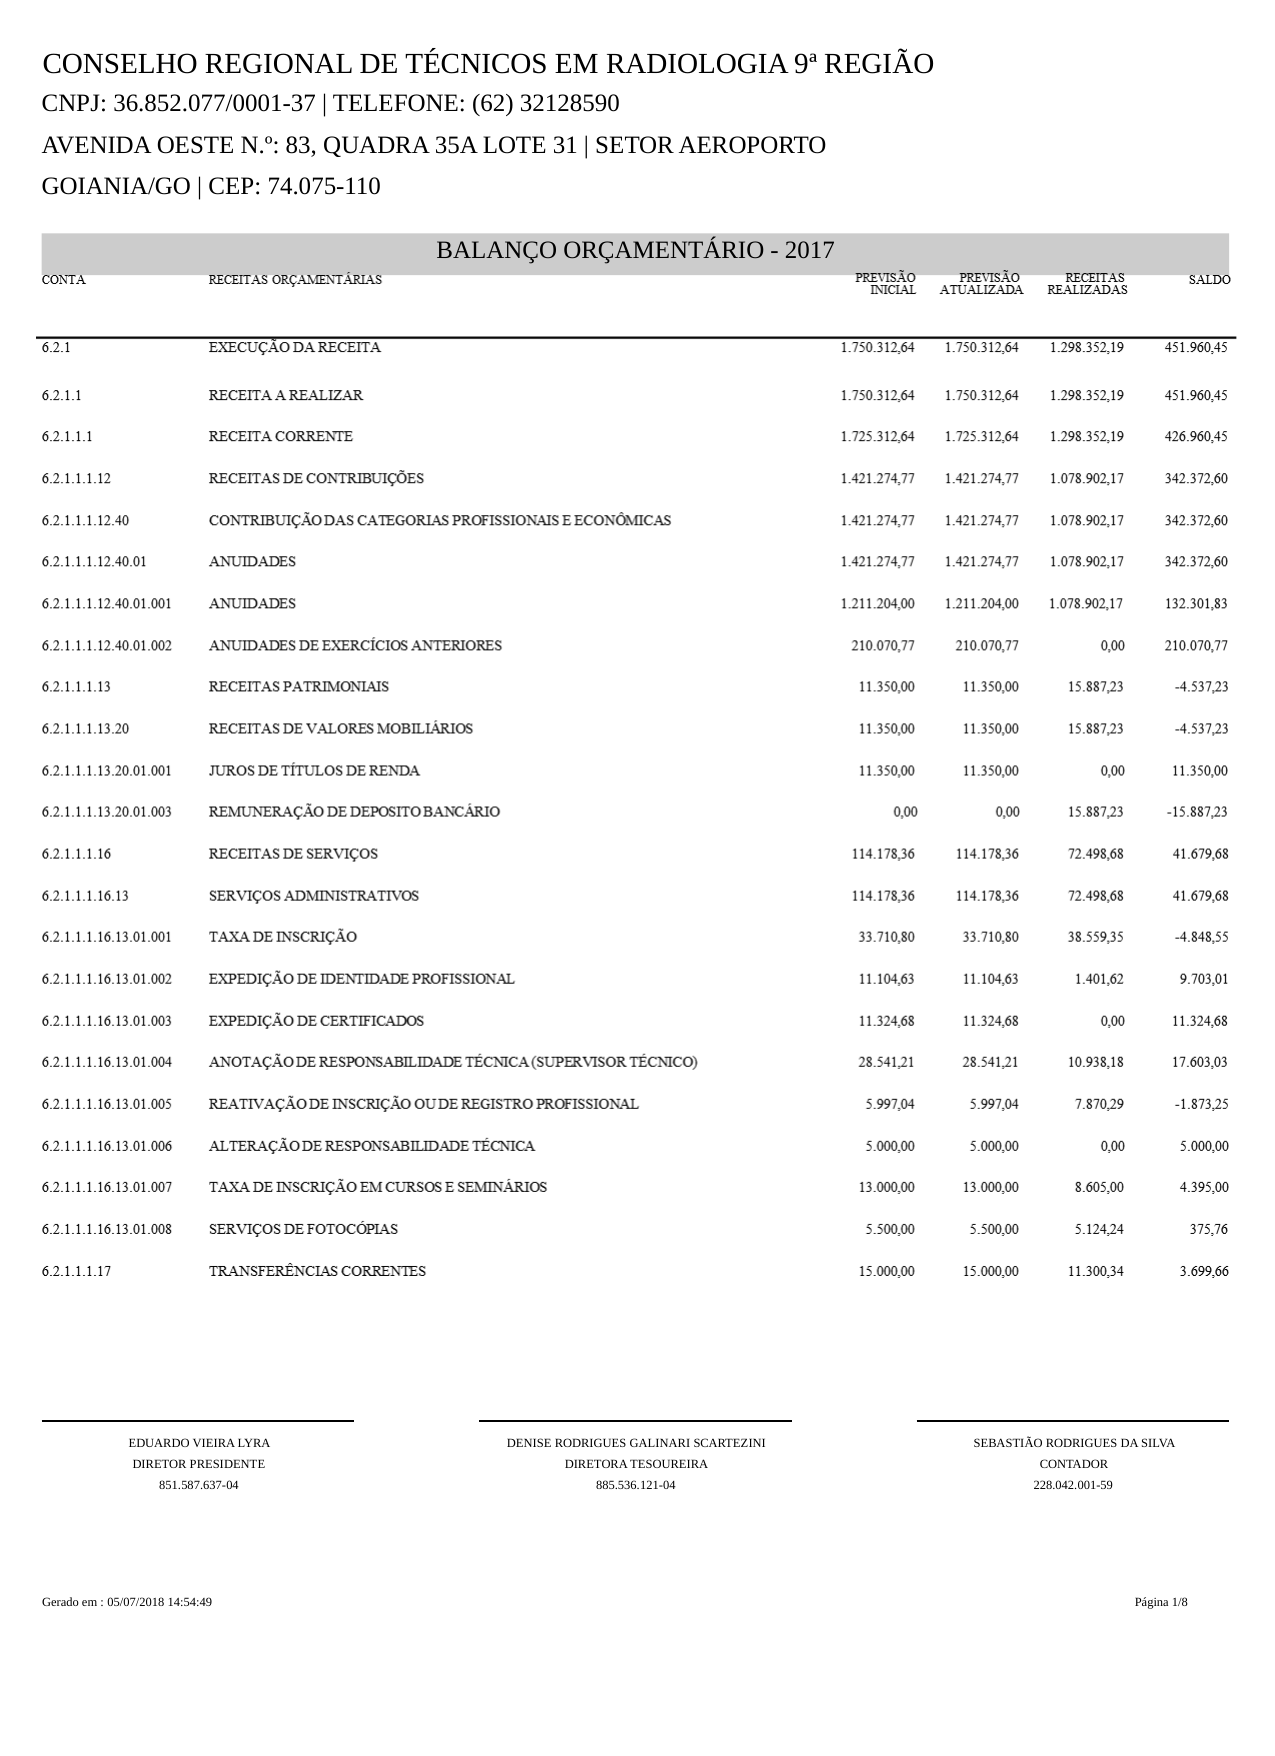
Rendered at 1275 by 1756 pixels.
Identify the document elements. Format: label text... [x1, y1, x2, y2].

picture [35, 265, 1237, 1301]
text_box EDUARDO VIEIRA LYRA DIRETOR PRESIDENTE 851.587.637-04 [124, 1429, 273, 1488]
text_box CONSELHO REGIONAL DE TÉCNICOS EM RADIOLOGIA 9ª REGIÃO CNPJ: 36.852.077/0001-37 | TELEFONE: (62) 32128590 AVENIDA OESTE N.º: 83, QUADRA 35A LOTE 31 | SETOR AEROPORTO GOIANIA/GO | CEP: 74.075-110 [39, 44, 942, 199]
text_box BALANÇO ORÇAMENTÁRIO - 2017 [41, 233, 1230, 265]
text_box SEBASTIÃO RODRIGUES DA SILVA CONTADOR 228.042.001-59 [968, 1429, 1178, 1488]
text_box Página 1/8 [1132, 1593, 1190, 1611]
text_box Gerado em : 05/07/2018 14:54:49 [39, 1593, 214, 1611]
text_box DENISE RODRIGUES GALINARI SCARTEZINI DIRETORA TESOUREIRA 885.536.121-04 [504, 1429, 768, 1488]
